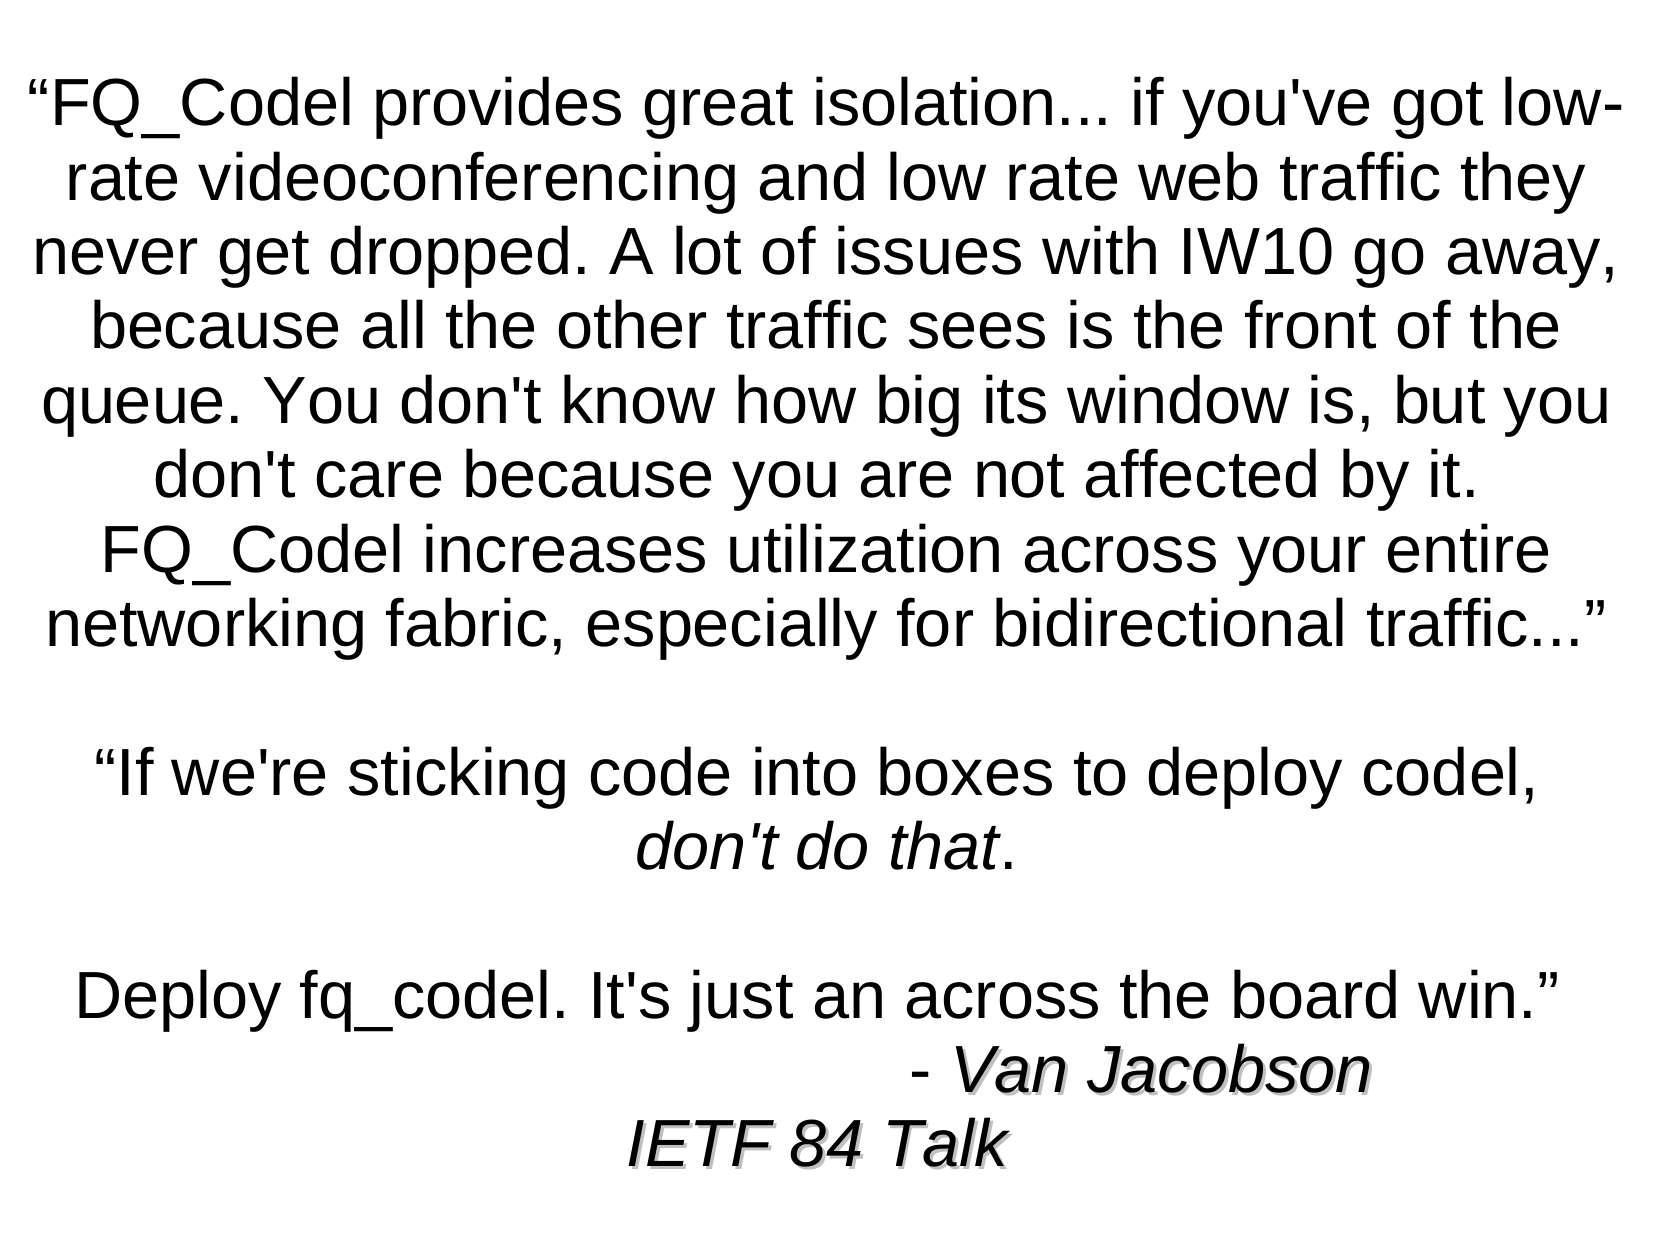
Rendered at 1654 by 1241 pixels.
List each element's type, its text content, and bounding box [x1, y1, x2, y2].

text_box “FQ_Codel provides great isolation... if you've got low-rate videoconferencing and low rate web traffic they never get dropped. A lot of issues with IW10 go away, because all the other traffic sees is the front of the queue. You don't know how big its window is, but you don't care because you are not affected by it. FQ_Codel increases utilization across your entire networking fabric, especially for bidirectional traffic...” “If we're sticking code into boxes to deploy codel, don't do that. Deploy fq_codel. It's just an across the board win.” - Van Jacobson IETF 84 Talk [0, 3, 1654, 1241]
